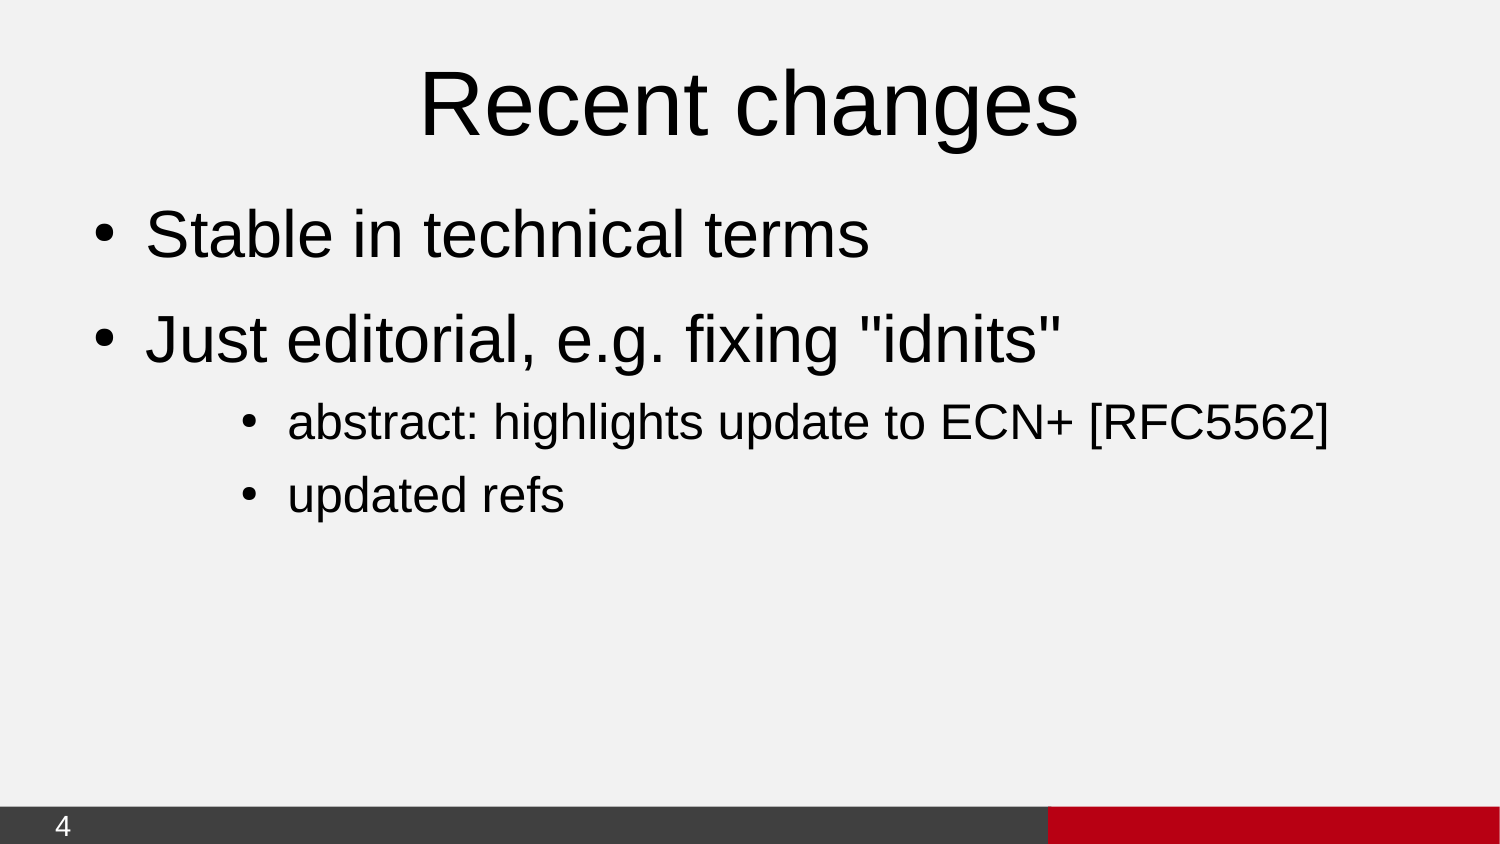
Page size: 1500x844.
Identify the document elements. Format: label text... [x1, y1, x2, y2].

title Recent changes [75, 33, 1425, 175]
list Stable in technical terms Just editorial, e.g. fixing "idnits" abstract: highlights update to ECN+ [RFC5562] updated refs [75, 197, 1425, 687]
